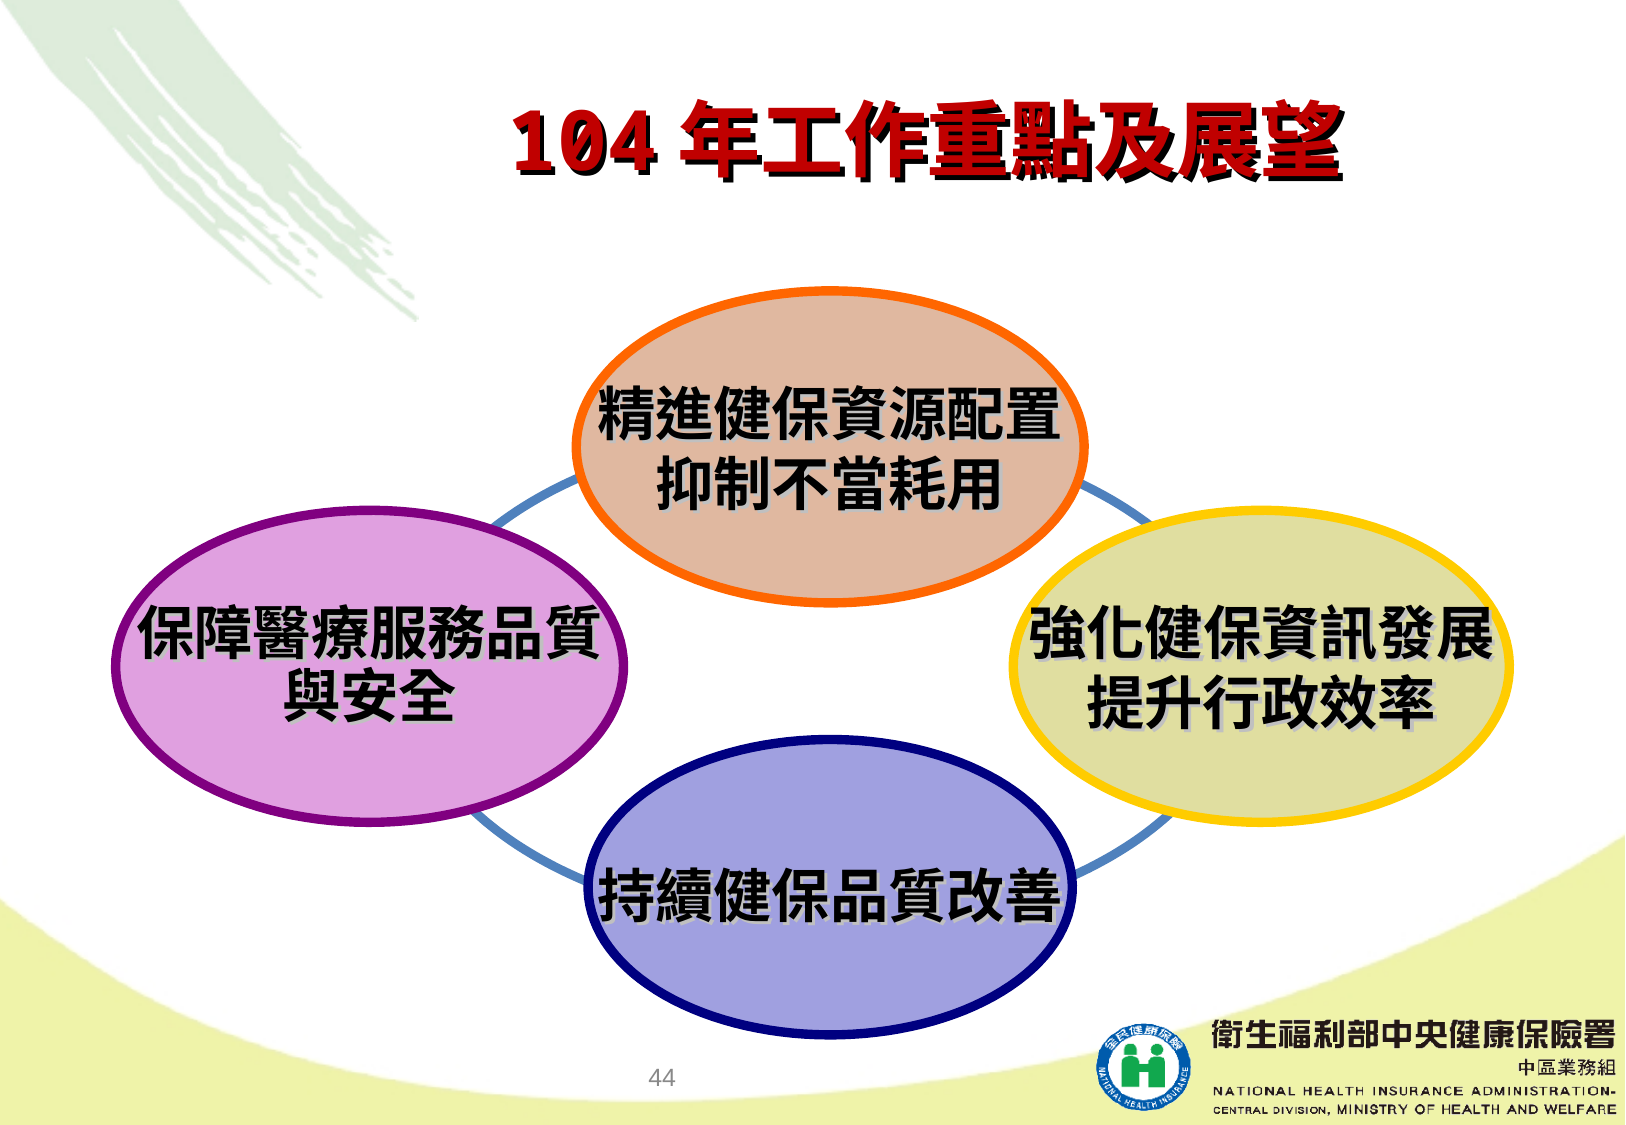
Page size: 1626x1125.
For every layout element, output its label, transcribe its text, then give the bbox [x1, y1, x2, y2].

text_box 精進健保資源配置 抑制不當耗用 [576, 290, 1085, 603]
text_box [633, 1046, 1013, 1107]
text_box 強化健保資訊發展 提升行政效率 [1013, 510, 1510, 823]
text_box 保障醫療服務品質 與安全 [115, 510, 624, 823]
title 104年工作重點及展望 [304, 66, 1546, 209]
text_box 持續健保品質改善 [588, 739, 1073, 1035]
text_box [472, 477, 1172, 882]
